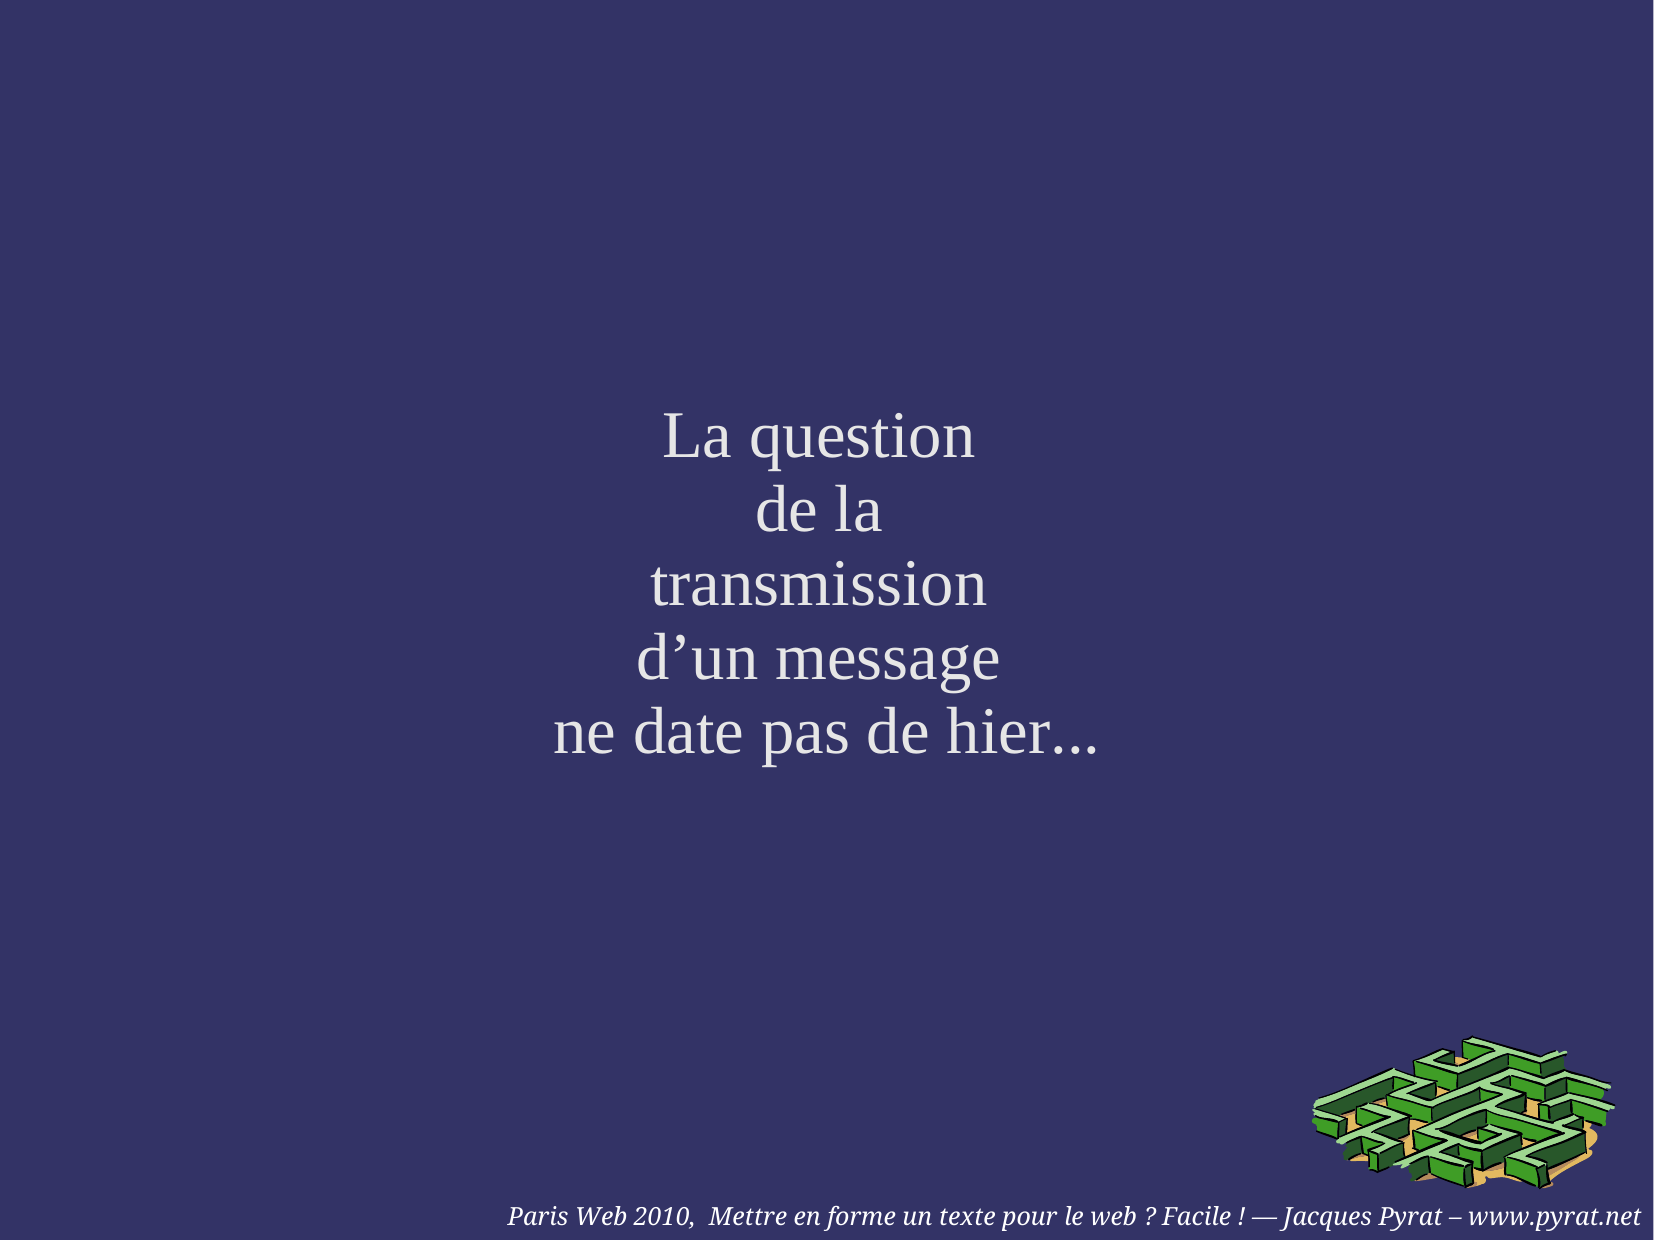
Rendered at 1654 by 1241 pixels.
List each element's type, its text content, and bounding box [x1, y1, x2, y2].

subtitle La question de la transmission d’un message ne date pas de hier... [121, 19, 1534, 1147]
